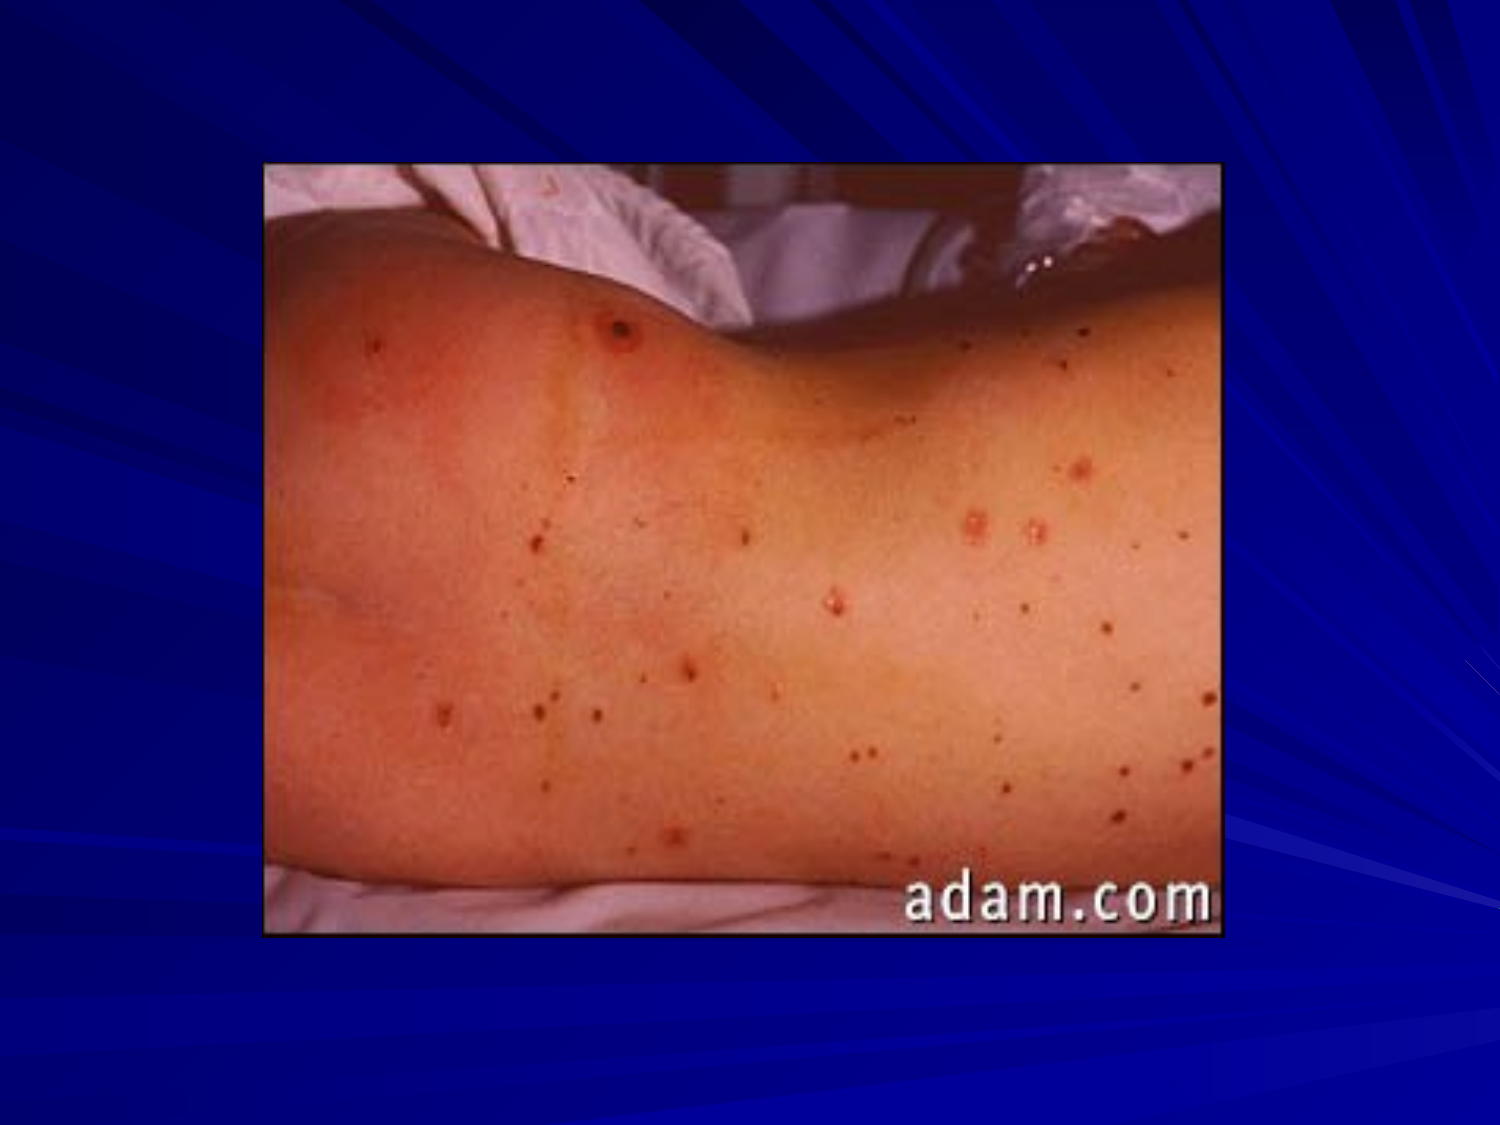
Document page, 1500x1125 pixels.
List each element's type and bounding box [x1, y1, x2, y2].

picture [262, 162, 1225, 938]
